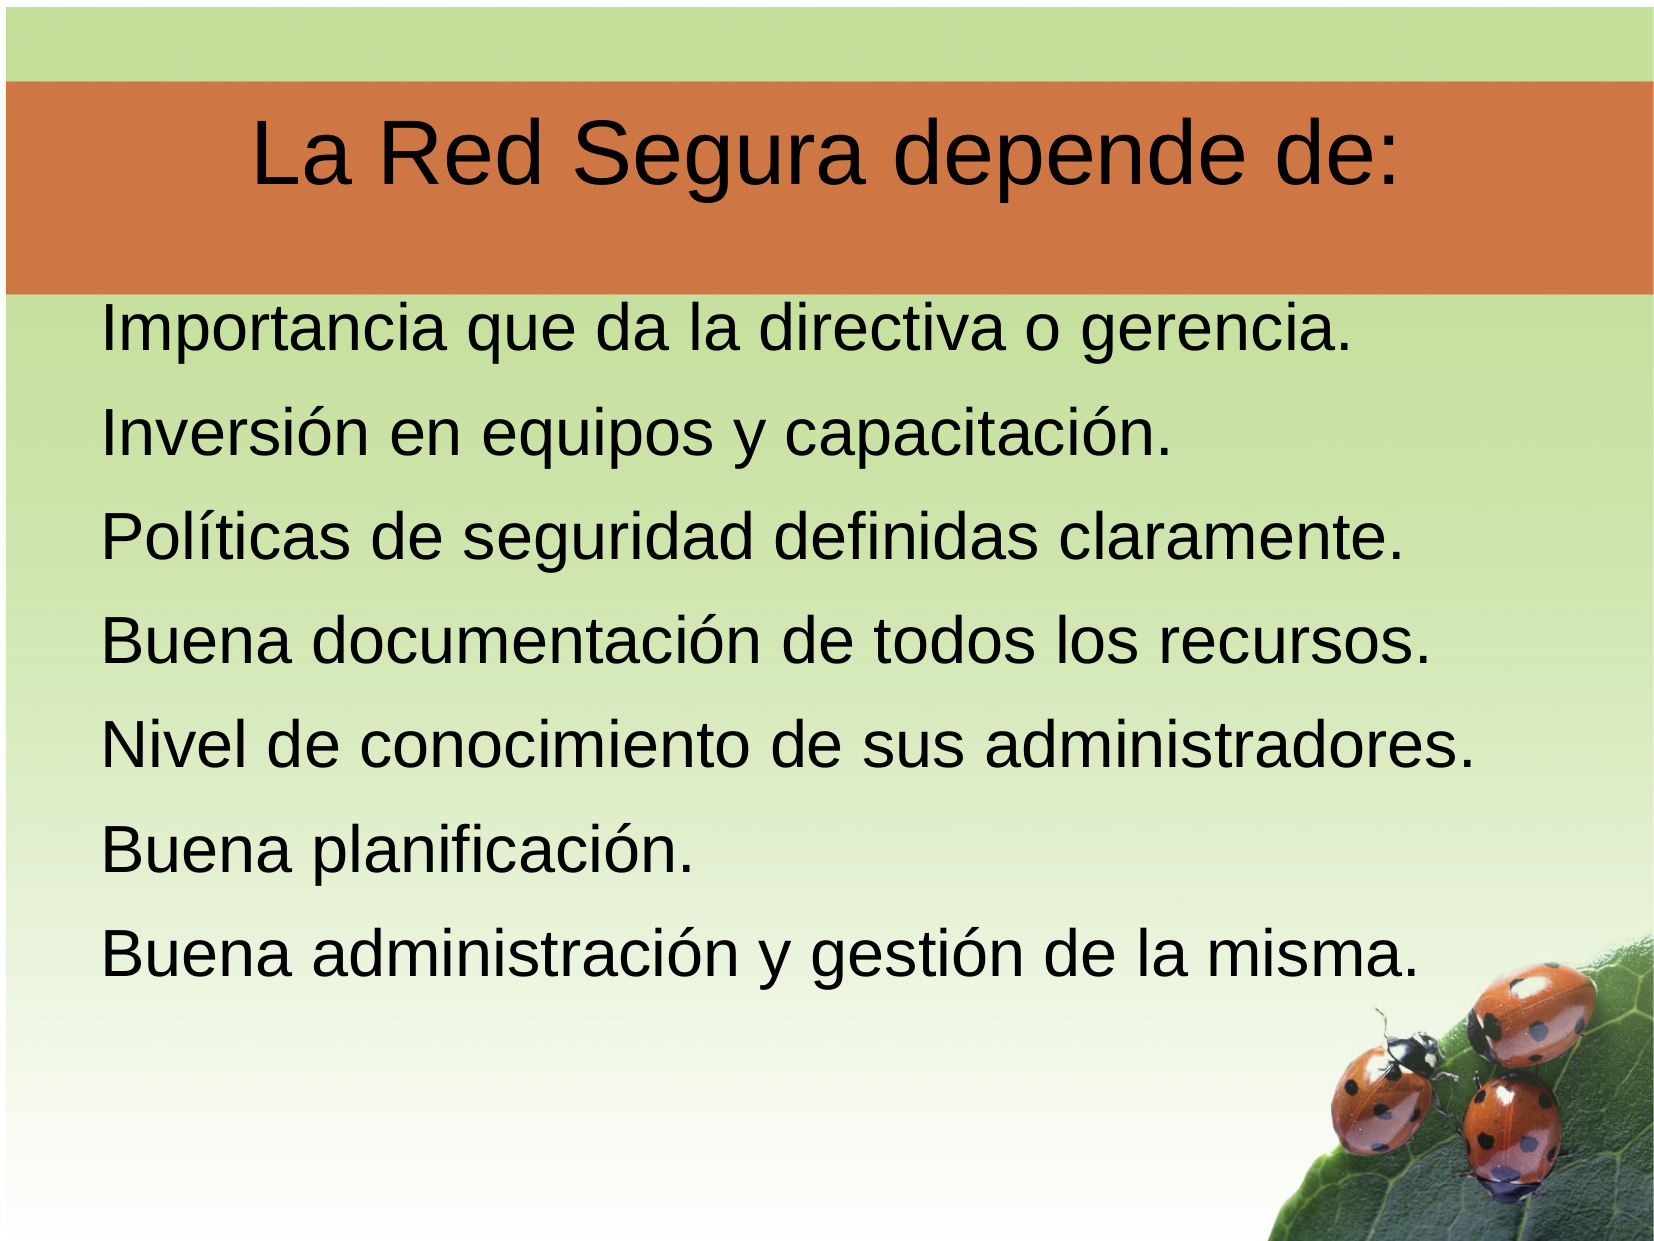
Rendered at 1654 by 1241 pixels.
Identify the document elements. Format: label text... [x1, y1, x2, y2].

title La Red Segura depende de: [82, 49, 1571, 257]
list Importancia que da la directiva o gerencia. Inversión en equipos y capacitación. Políticas de seguridad definidas claramente. Buena documentación de todos los recursos. Nivel de conocimiento de sus administradores. Buena planificación. Buena administración y gestión de la misma. [82, 290, 1571, 1094]
picture [5, 7, 1654, 1241]
